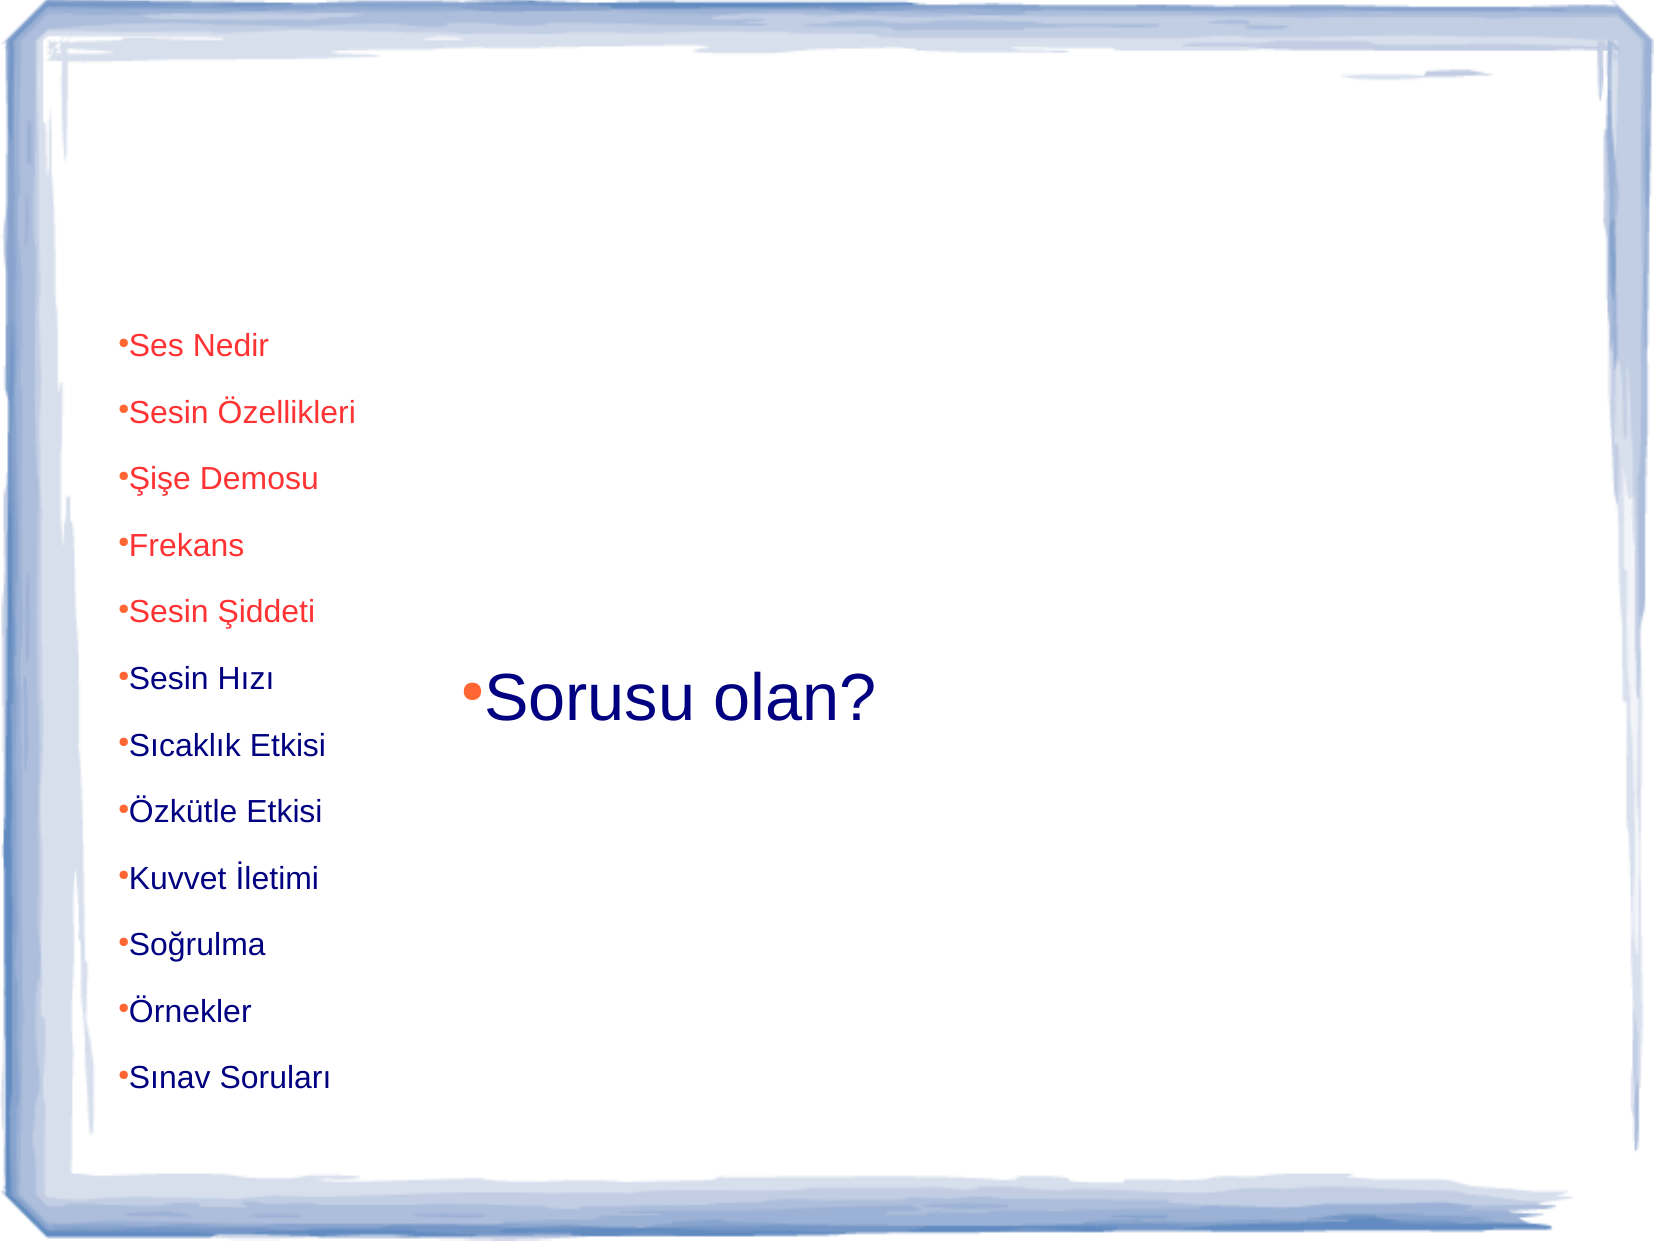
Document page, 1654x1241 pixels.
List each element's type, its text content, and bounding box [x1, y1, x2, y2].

list Sorusu olan? [460, 324, 1572, 1004]
list Ses Nedir Sesin Özellikleri Şişe Demosu Frekans Sesin Şiddeti Sesin Hızı Sıcaklık Etkisi Özkütle Etkisi Kuvvet İletimi Soğrulma Örnekler Sınav Soruları [118, 324, 438, 1097]
